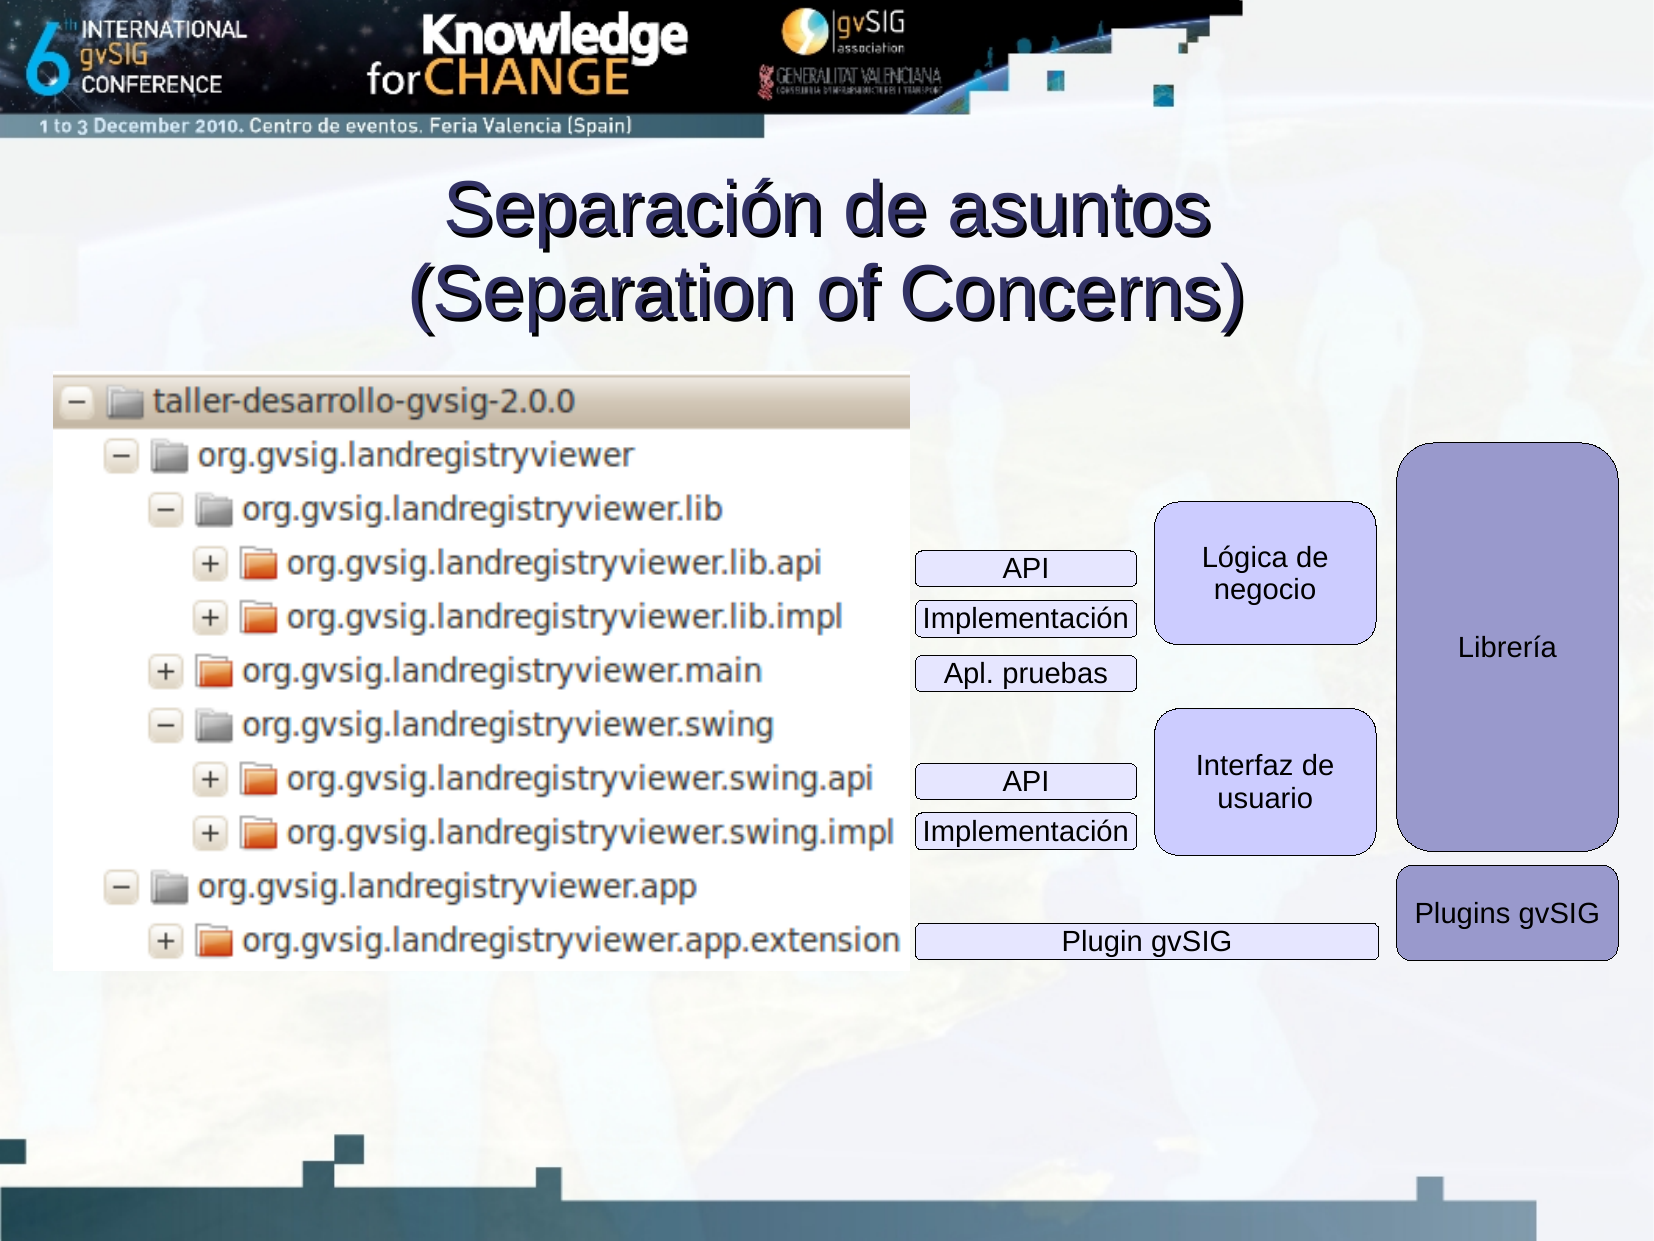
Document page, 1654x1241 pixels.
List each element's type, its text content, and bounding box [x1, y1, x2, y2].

text_box Implementación [915, 812, 1137, 850]
text_box Lógica de negocio [1154, 501, 1377, 645]
picture [0, 0, 1654, 1241]
text_box API [915, 763, 1137, 800]
text_box Apl. pruebas [915, 655, 1137, 692]
text_box Implementación [915, 600, 1137, 638]
text_box Plugin gvSIG [915, 923, 1379, 960]
text_box API [915, 550, 1137, 587]
text_box Interfaz de usuario [1154, 708, 1377, 856]
text_box Plugins gvSIG [1396, 865, 1619, 961]
title Separación de asuntos (Separation of Concerns) [82, 148, 1571, 418]
text_box Librería [1396, 442, 1619, 852]
